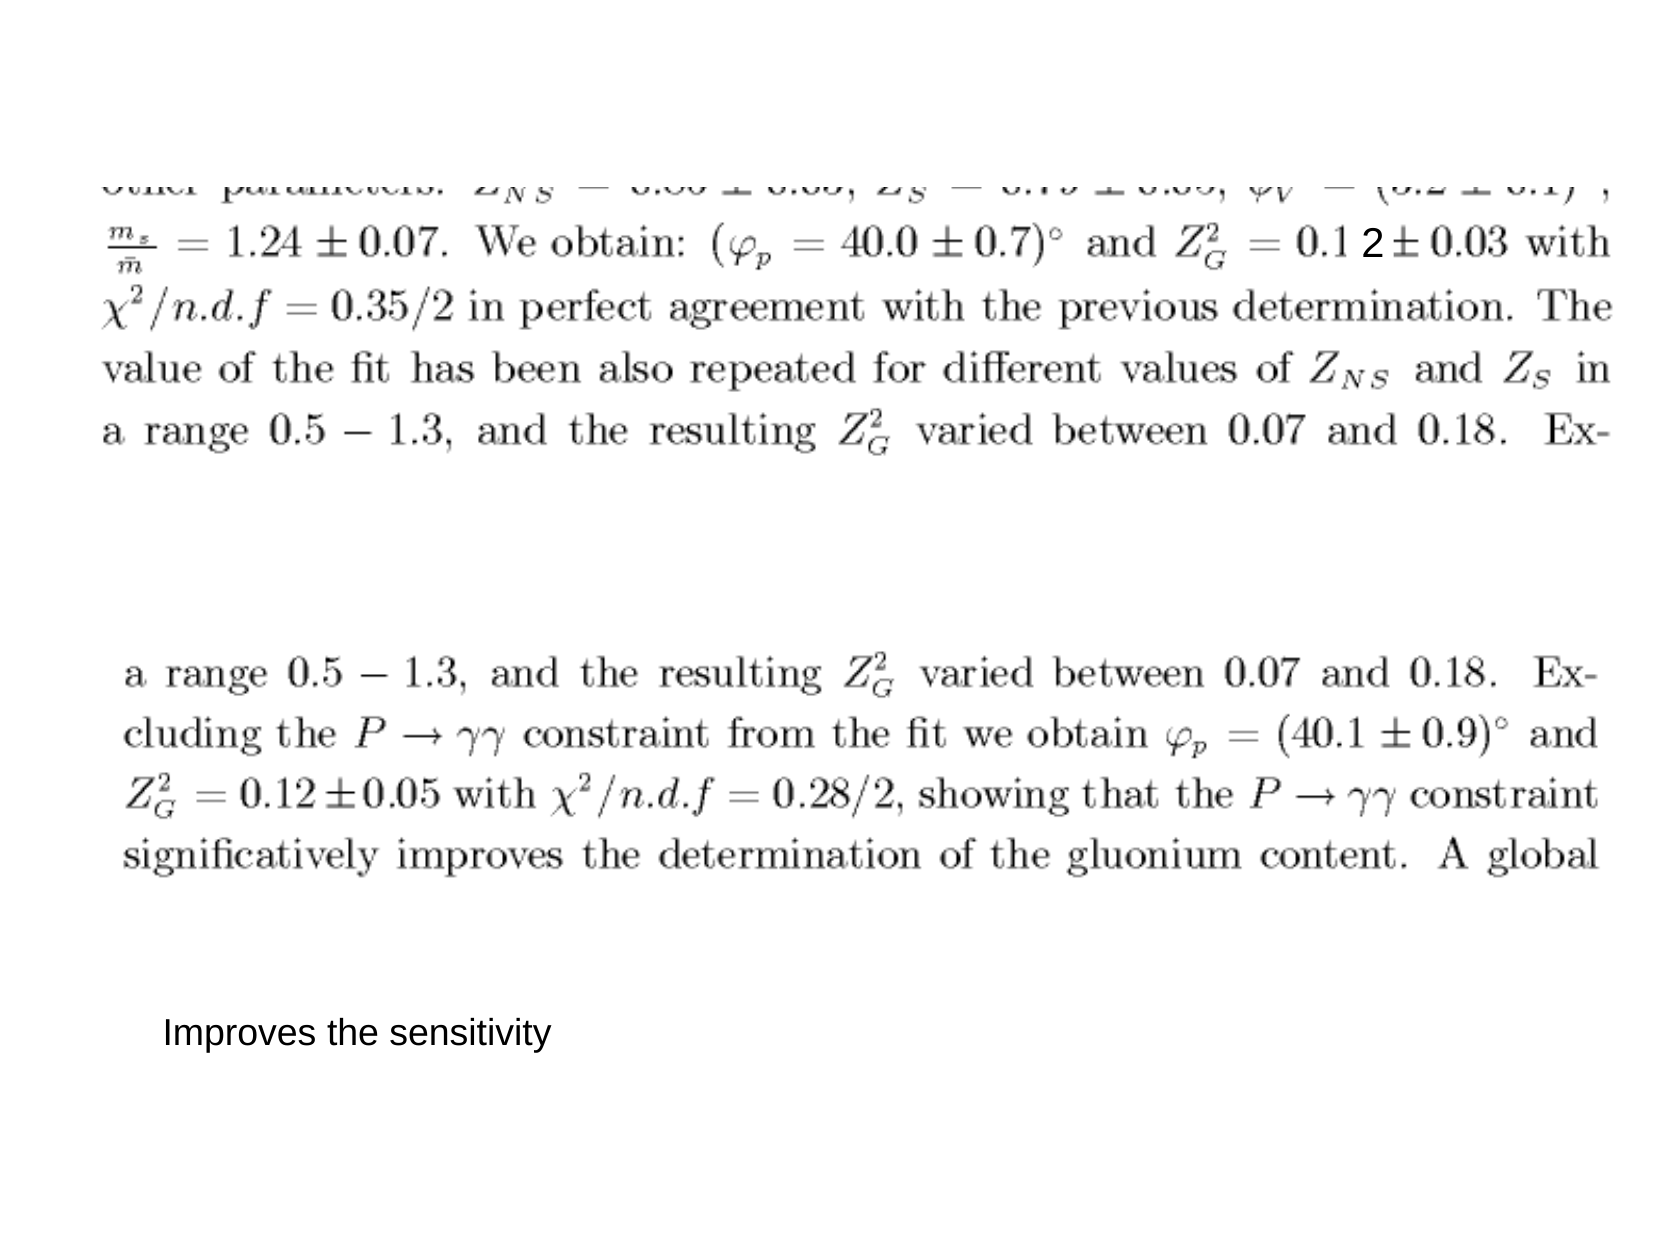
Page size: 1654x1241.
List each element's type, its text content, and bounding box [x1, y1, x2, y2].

picture [36, 187, 1634, 473]
text_box Improves the sensitivity [147, 1003, 709, 1061]
text_box 2 [1346, 212, 1394, 274]
picture [41, 648, 1623, 886]
